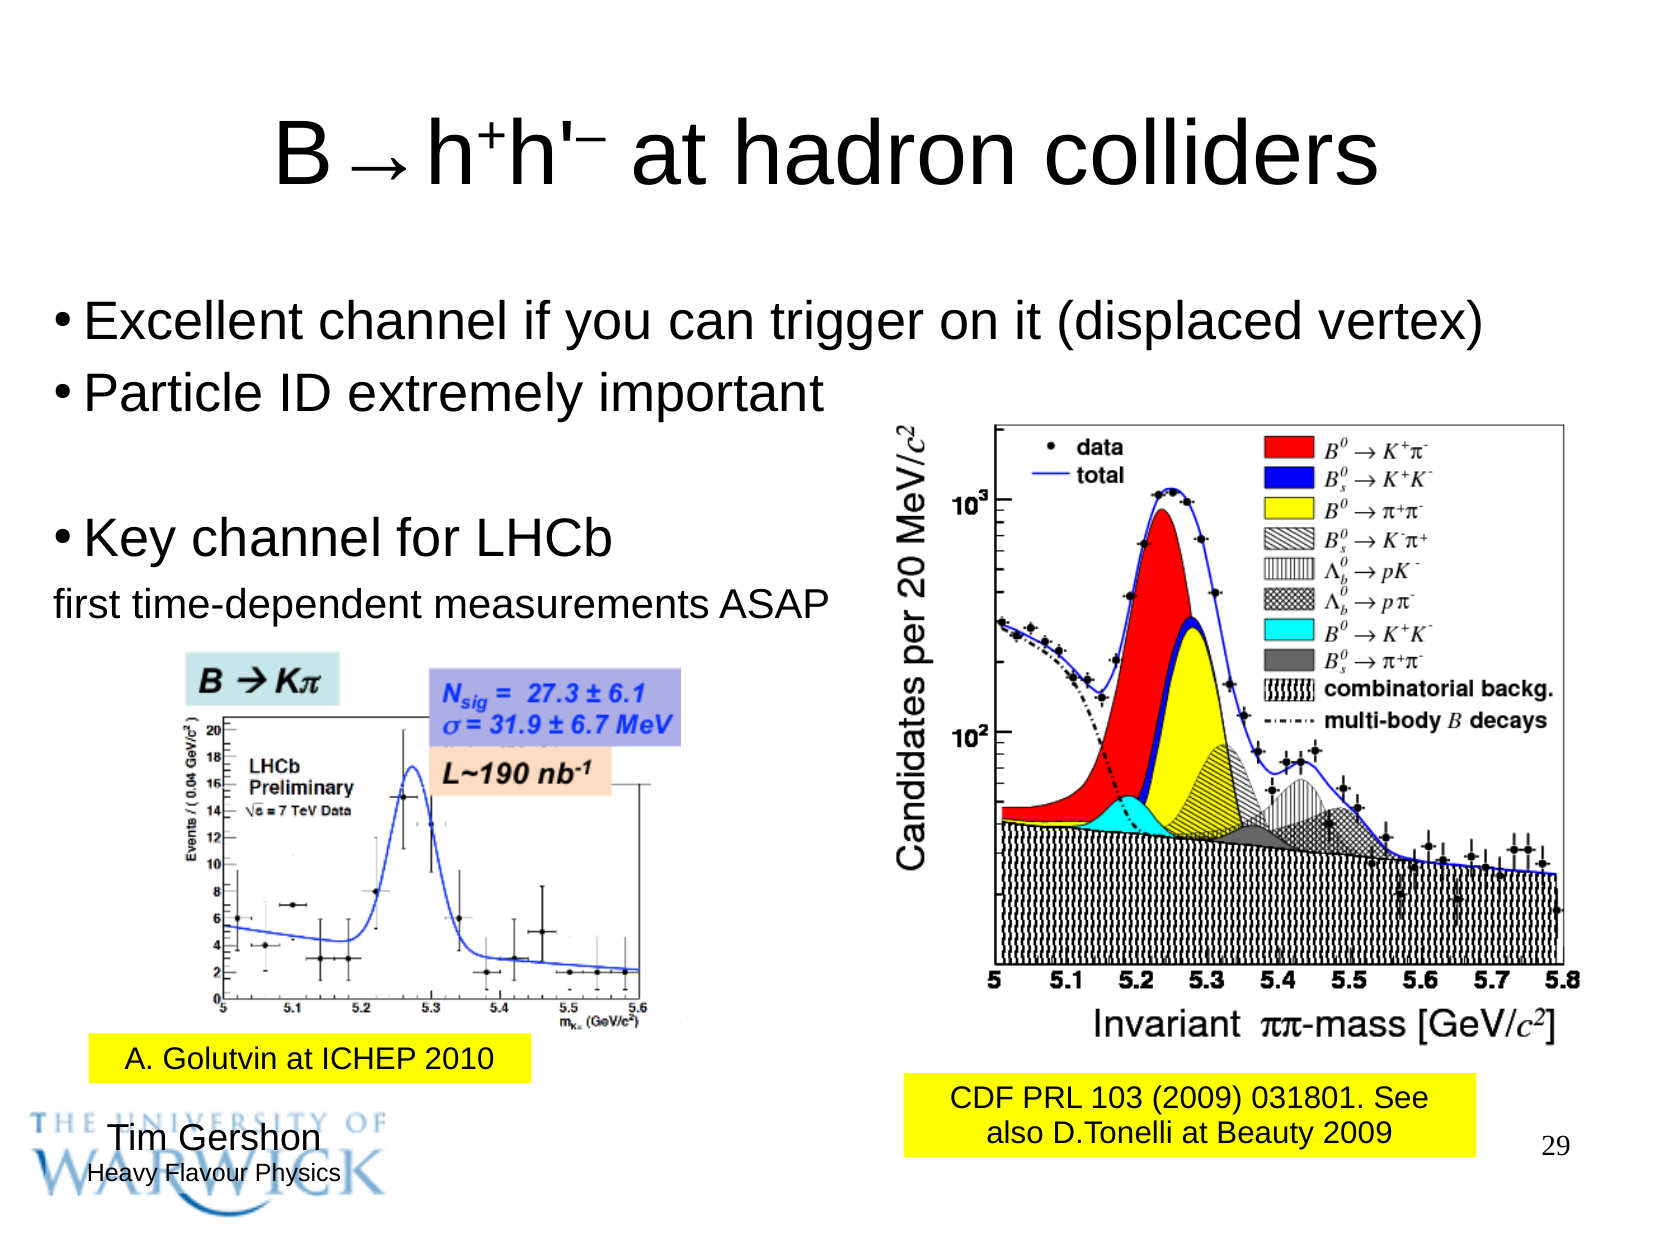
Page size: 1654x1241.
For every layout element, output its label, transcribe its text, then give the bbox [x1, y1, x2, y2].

text_box CDF PRL 103 (2009) 031801. See also D.Tonelli at Beauty 2009 [903, 1073, 1477, 1158]
picture [19, 1106, 406, 1232]
list Excellent channel if you can trigger on it (displaced vertex) Particle ID extremely important Key channel for LHCb first time-dependent measurements ASAP [53, 290, 1613, 1094]
text_box A. Golutvin at ICHEP 2010 [88, 1033, 532, 1084]
title B→h+h'– at hadron colliders [82, 56, 1571, 250]
text_box Tim Gershon Heavy Flavour Physics [45, 1108, 383, 1194]
picture [165, 643, 681, 1033]
